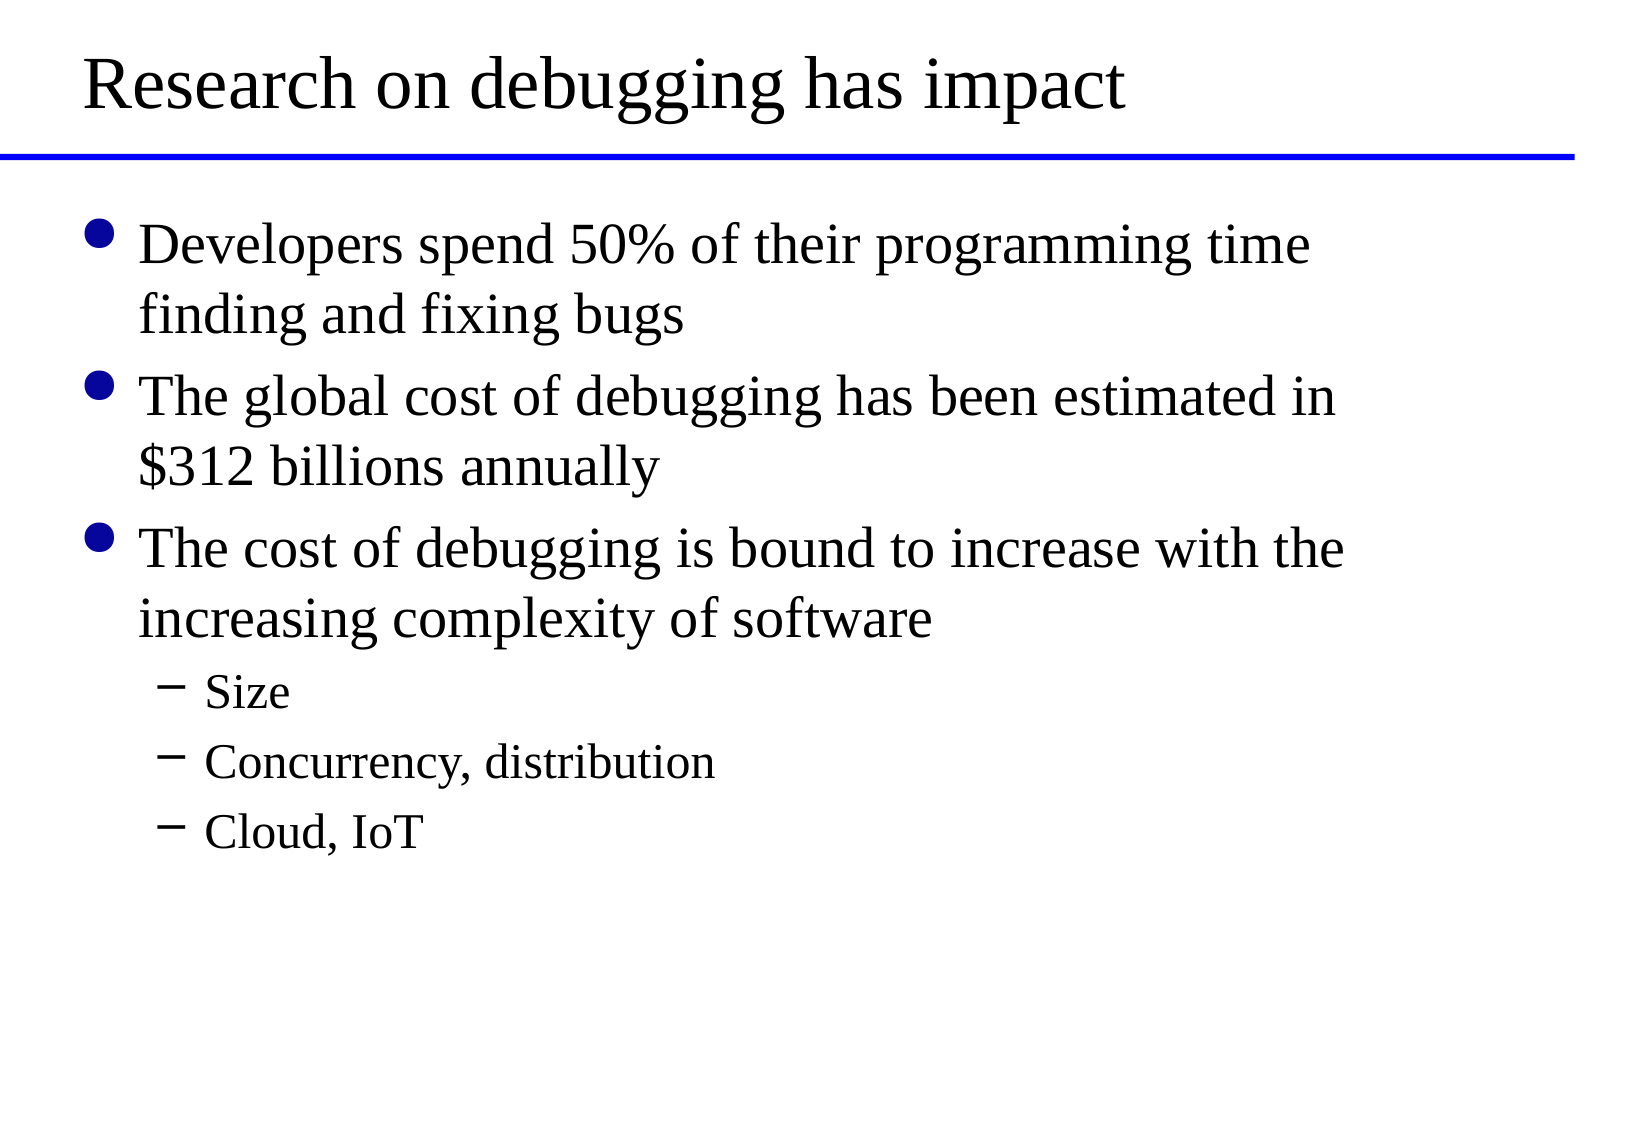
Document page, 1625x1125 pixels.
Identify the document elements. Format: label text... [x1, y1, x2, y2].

list Developers spend 50% of their programming time finding and fixing bugs The global cost of debugging has been estimated in $312 billions annually The cost of debugging is bound to increase with the increasing complexity of software Size Concurrency, distribution Cloud, IoT [67, 198, 1478, 1061]
title Research on debugging has impact [67, 27, 1544, 131]
